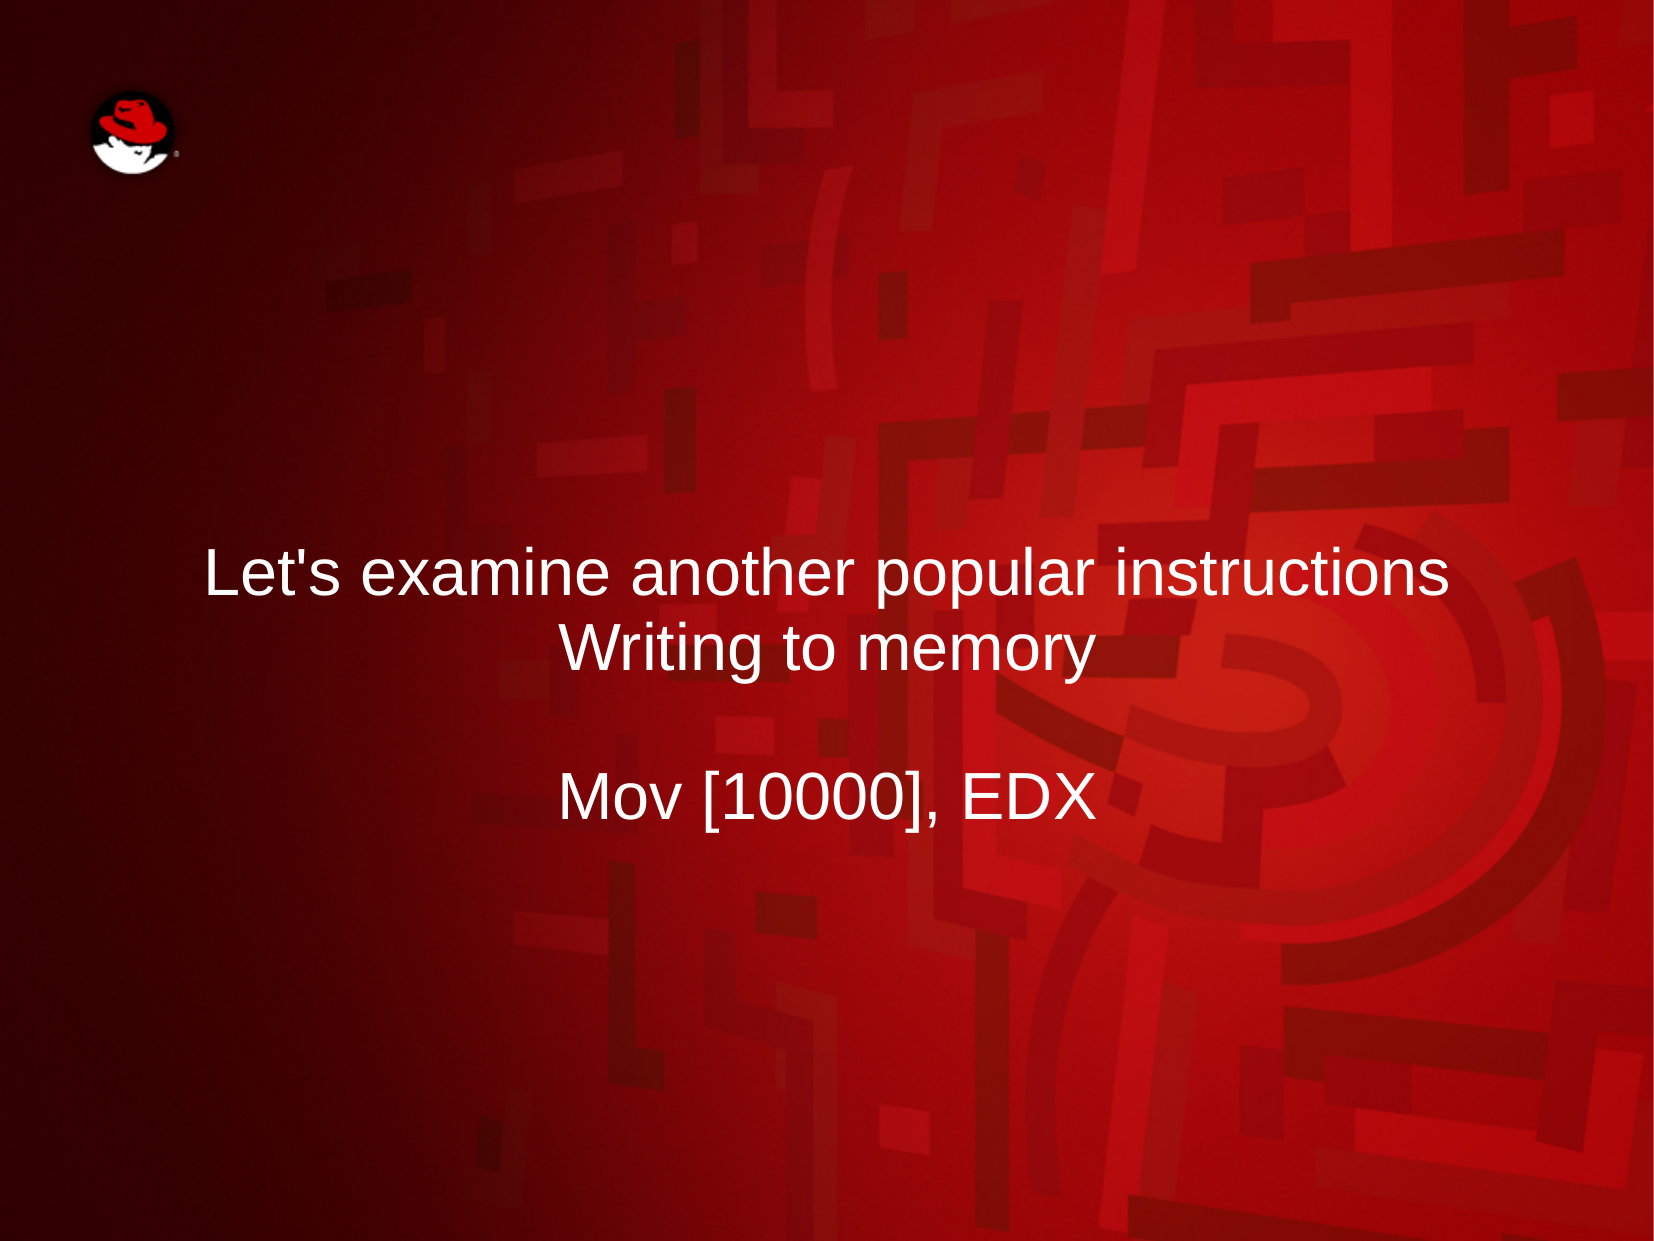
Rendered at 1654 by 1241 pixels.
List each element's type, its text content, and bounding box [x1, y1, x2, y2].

picture [0, 0, 1654, 1241]
text_box Let's examine another popular instructions Writing to memory Mov [10000], EDX [126, 527, 1506, 723]
